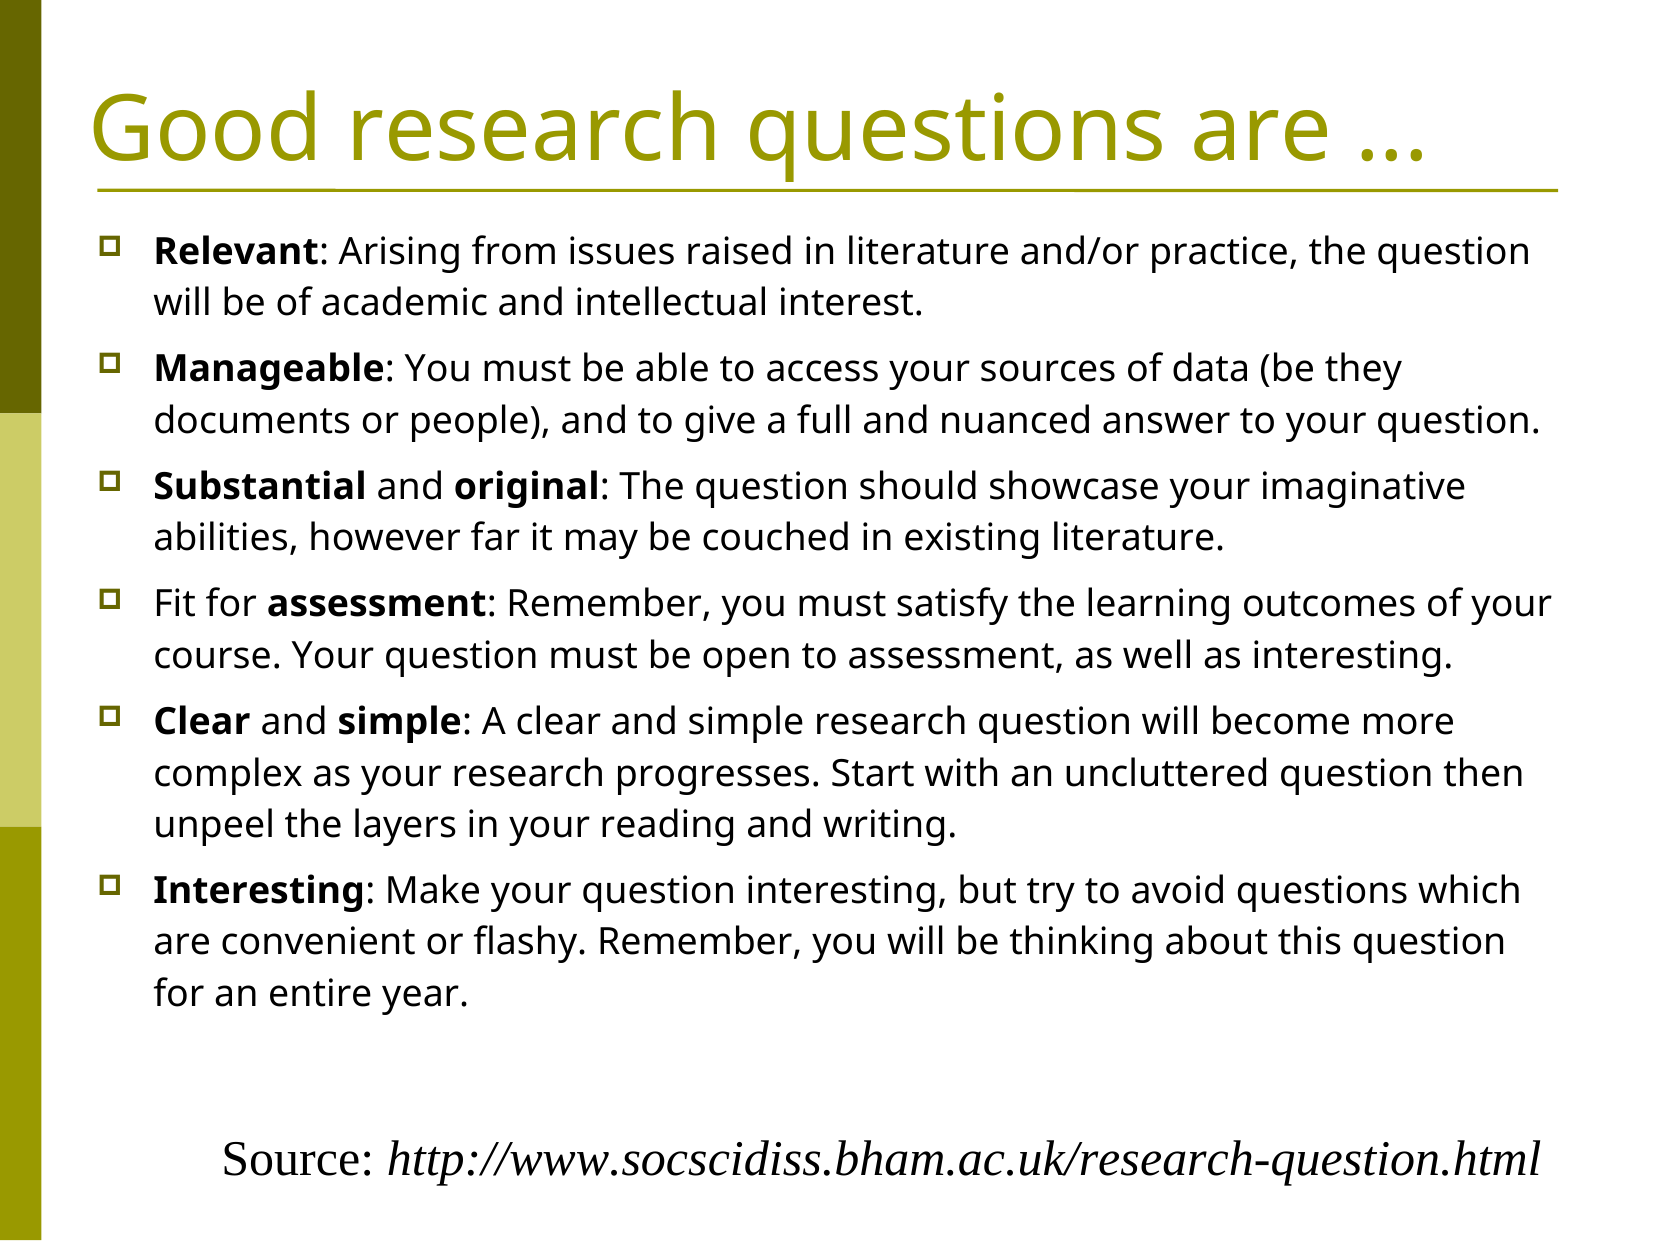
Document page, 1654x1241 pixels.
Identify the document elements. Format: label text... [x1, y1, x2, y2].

list Relevant: Arising from issues raised in literature and/or practice, the question will be of academic and intellectual interest. Manageable: You must be able to access your sources of data (be they documents or people), and to give a full and nuanced answer to your question. Substantial and original: The question should showcase your imaginative abilities, however far it may be couched in existing literature. Fit for assessment: Remember, you must satisfy the learning outcomes of your course. Your question must be open to assessment, as well as interesting. Clear and simple: A clear and simple research question will become more complex as your research progresses. Start with an uncluttered question then unpeel the layers in your reading and writing. Interesting: Make your question interesting, but try to avoid questions which are convenient or flashy. Remember, you will be thinking about this question for an entire year. [82, 216, 1571, 1051]
title Good research questions are ... [88, 43, 1577, 207]
text_box Source: http://www.socscidiss.bham.ac.uk/research-question.html [206, 1122, 1558, 1194]
